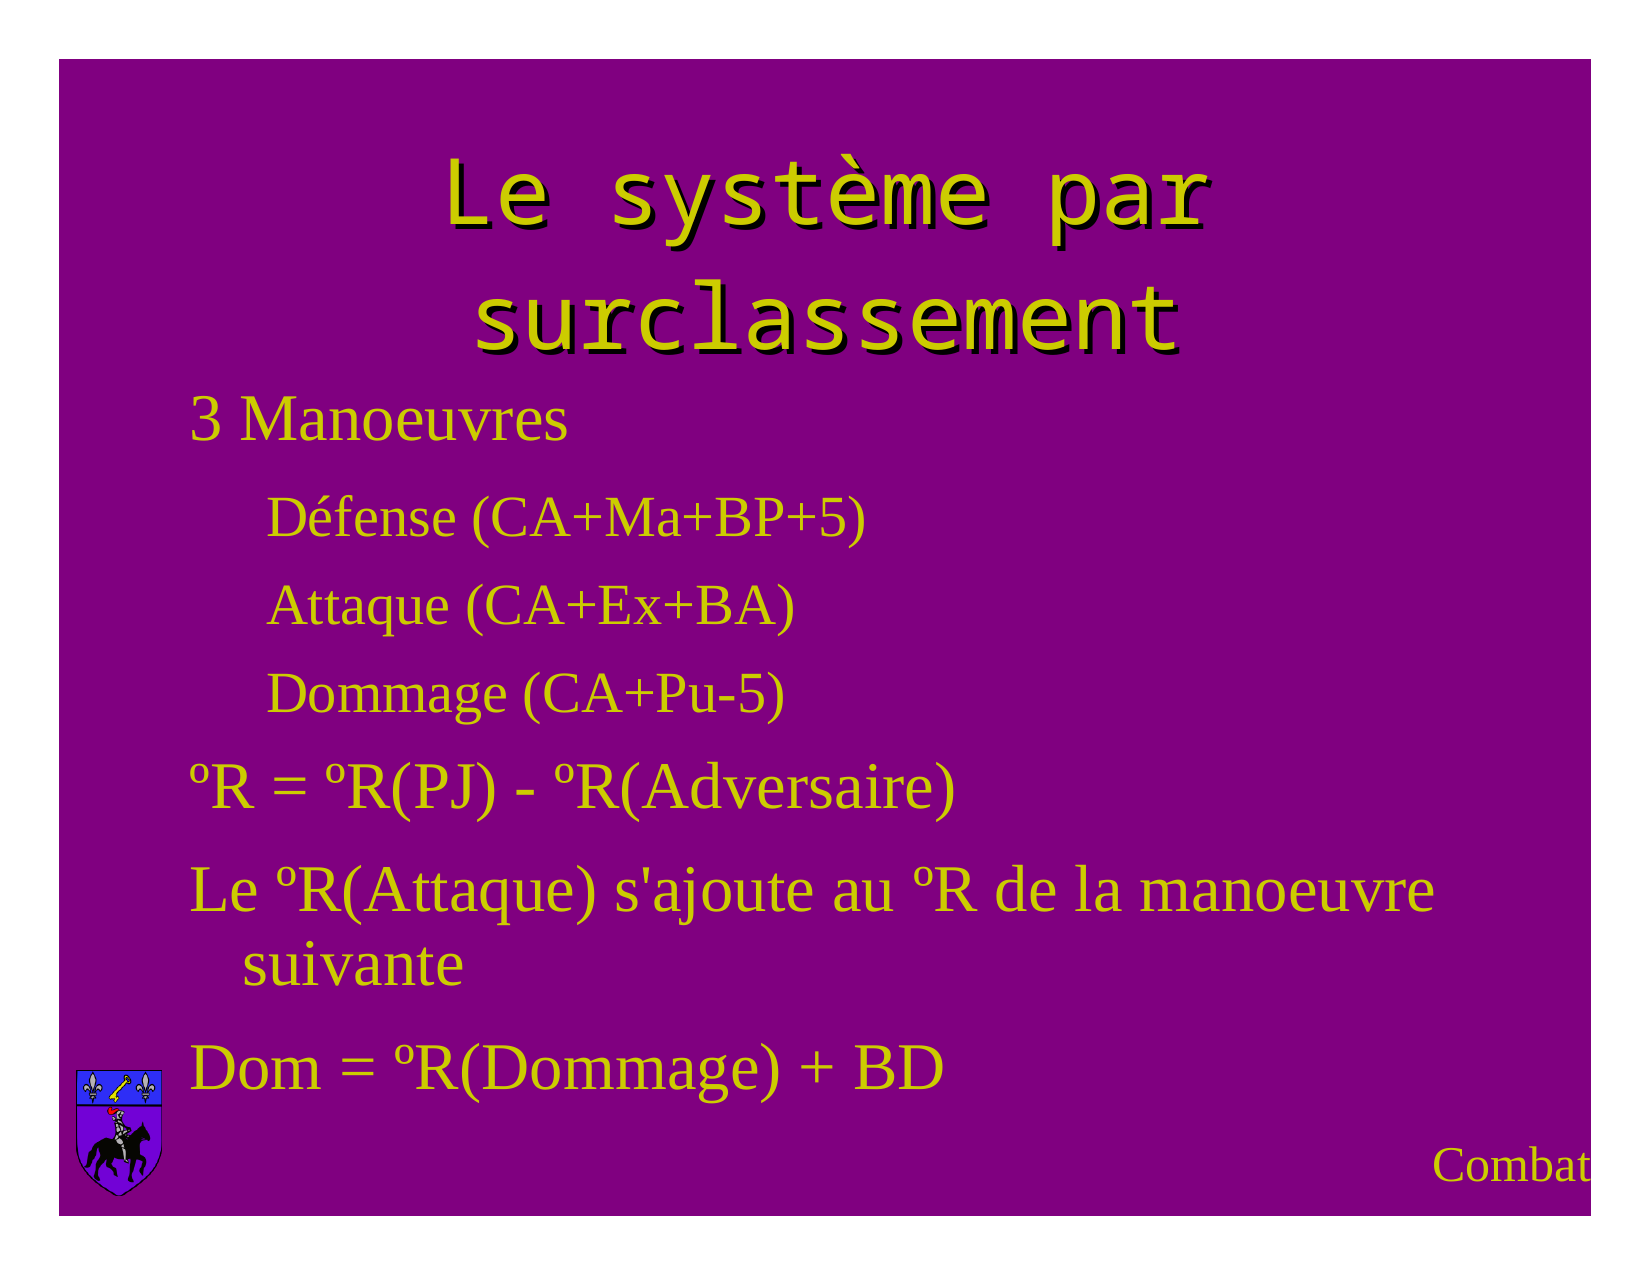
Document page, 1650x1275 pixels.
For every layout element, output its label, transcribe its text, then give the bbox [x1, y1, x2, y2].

text_box Combat [1397, 1136, 1591, 1194]
picture [76, 1070, 162, 1196]
list 3 Manoeuvres Défense (CA+Ma+BP+5) Attaque (CA+Ex+BA) Dommage (CA+Pu-5) ºR = ºR(PJ) - ºR(Adversaire) Le ºR(Attaque) s'ajoute au ºR de la manoeuvre suivante Dom = ºR(Dommage) + BD [171, 380, 1480, 1110]
title Le système par surclassement [171, 155, 1480, 349]
